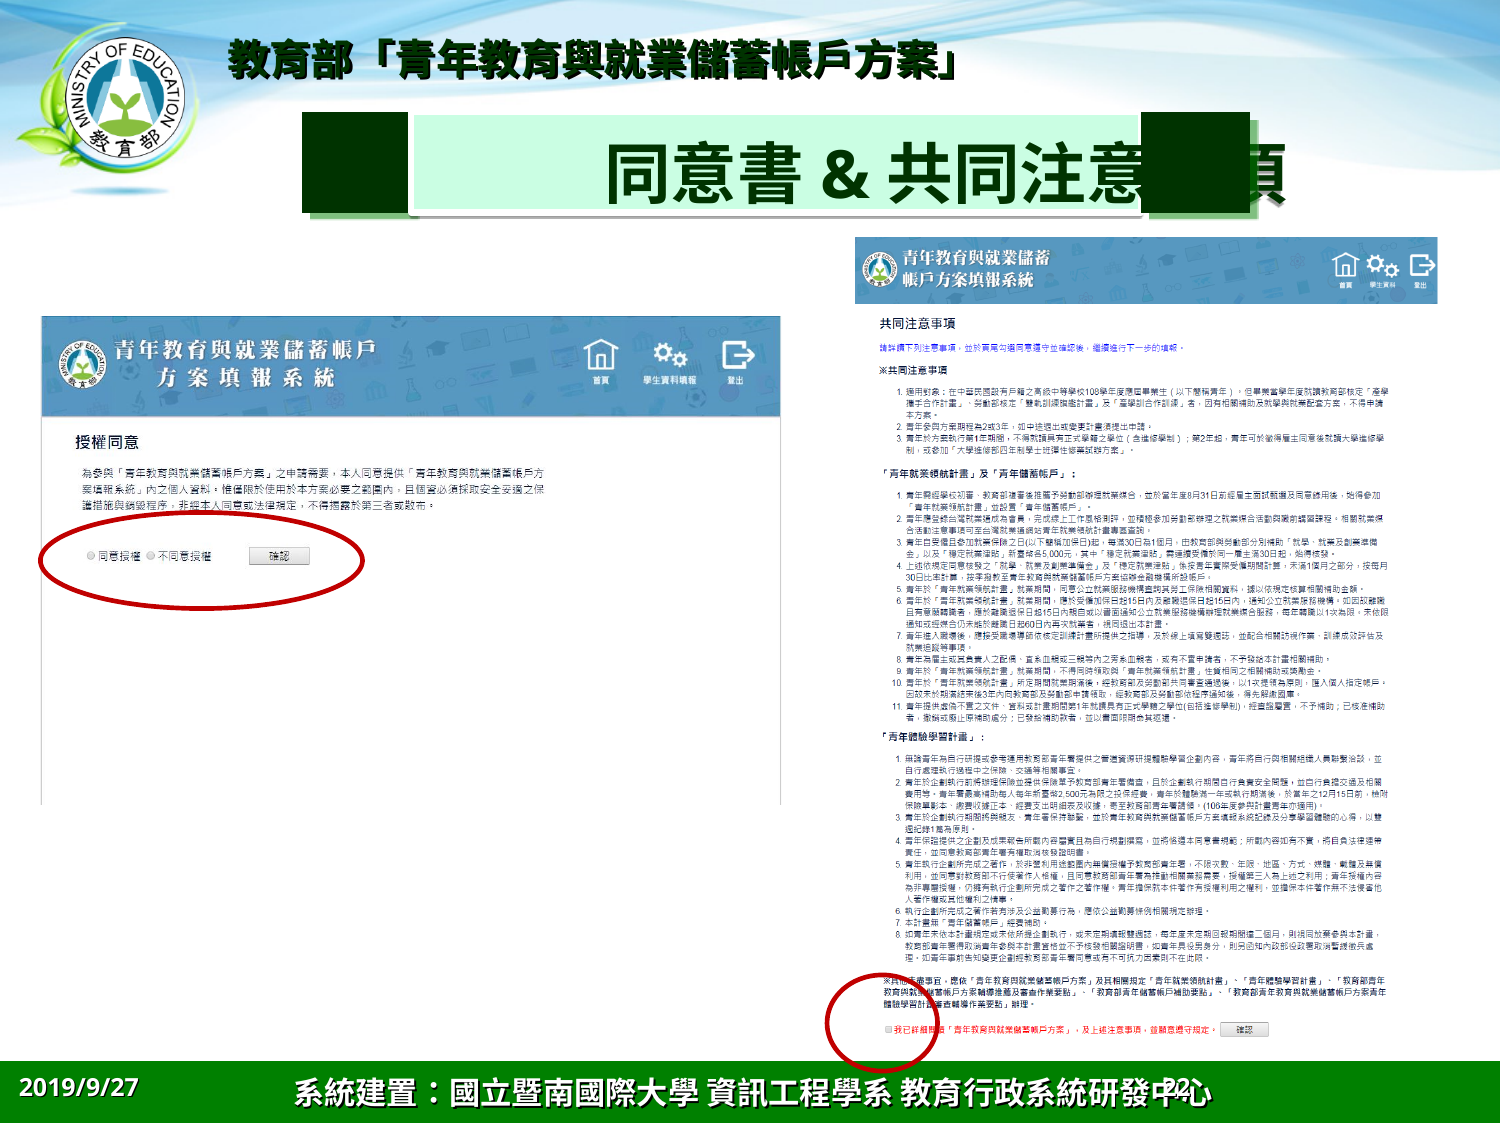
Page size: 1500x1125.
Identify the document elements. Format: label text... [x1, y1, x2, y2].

text_box [302, 112, 411, 213]
picture [43, 515, 360, 606]
text_box 同意書&共同注意事項 [411, 112, 1141, 213]
picture [855, 237, 1438, 1039]
picture [855, 978, 935, 1039]
text_box 22 [1147, 1063, 1498, 1117]
text_box 2019/9/27 [3, 1063, 354, 1117]
picture [40, 316, 782, 805]
text_box [1141, 112, 1250, 213]
